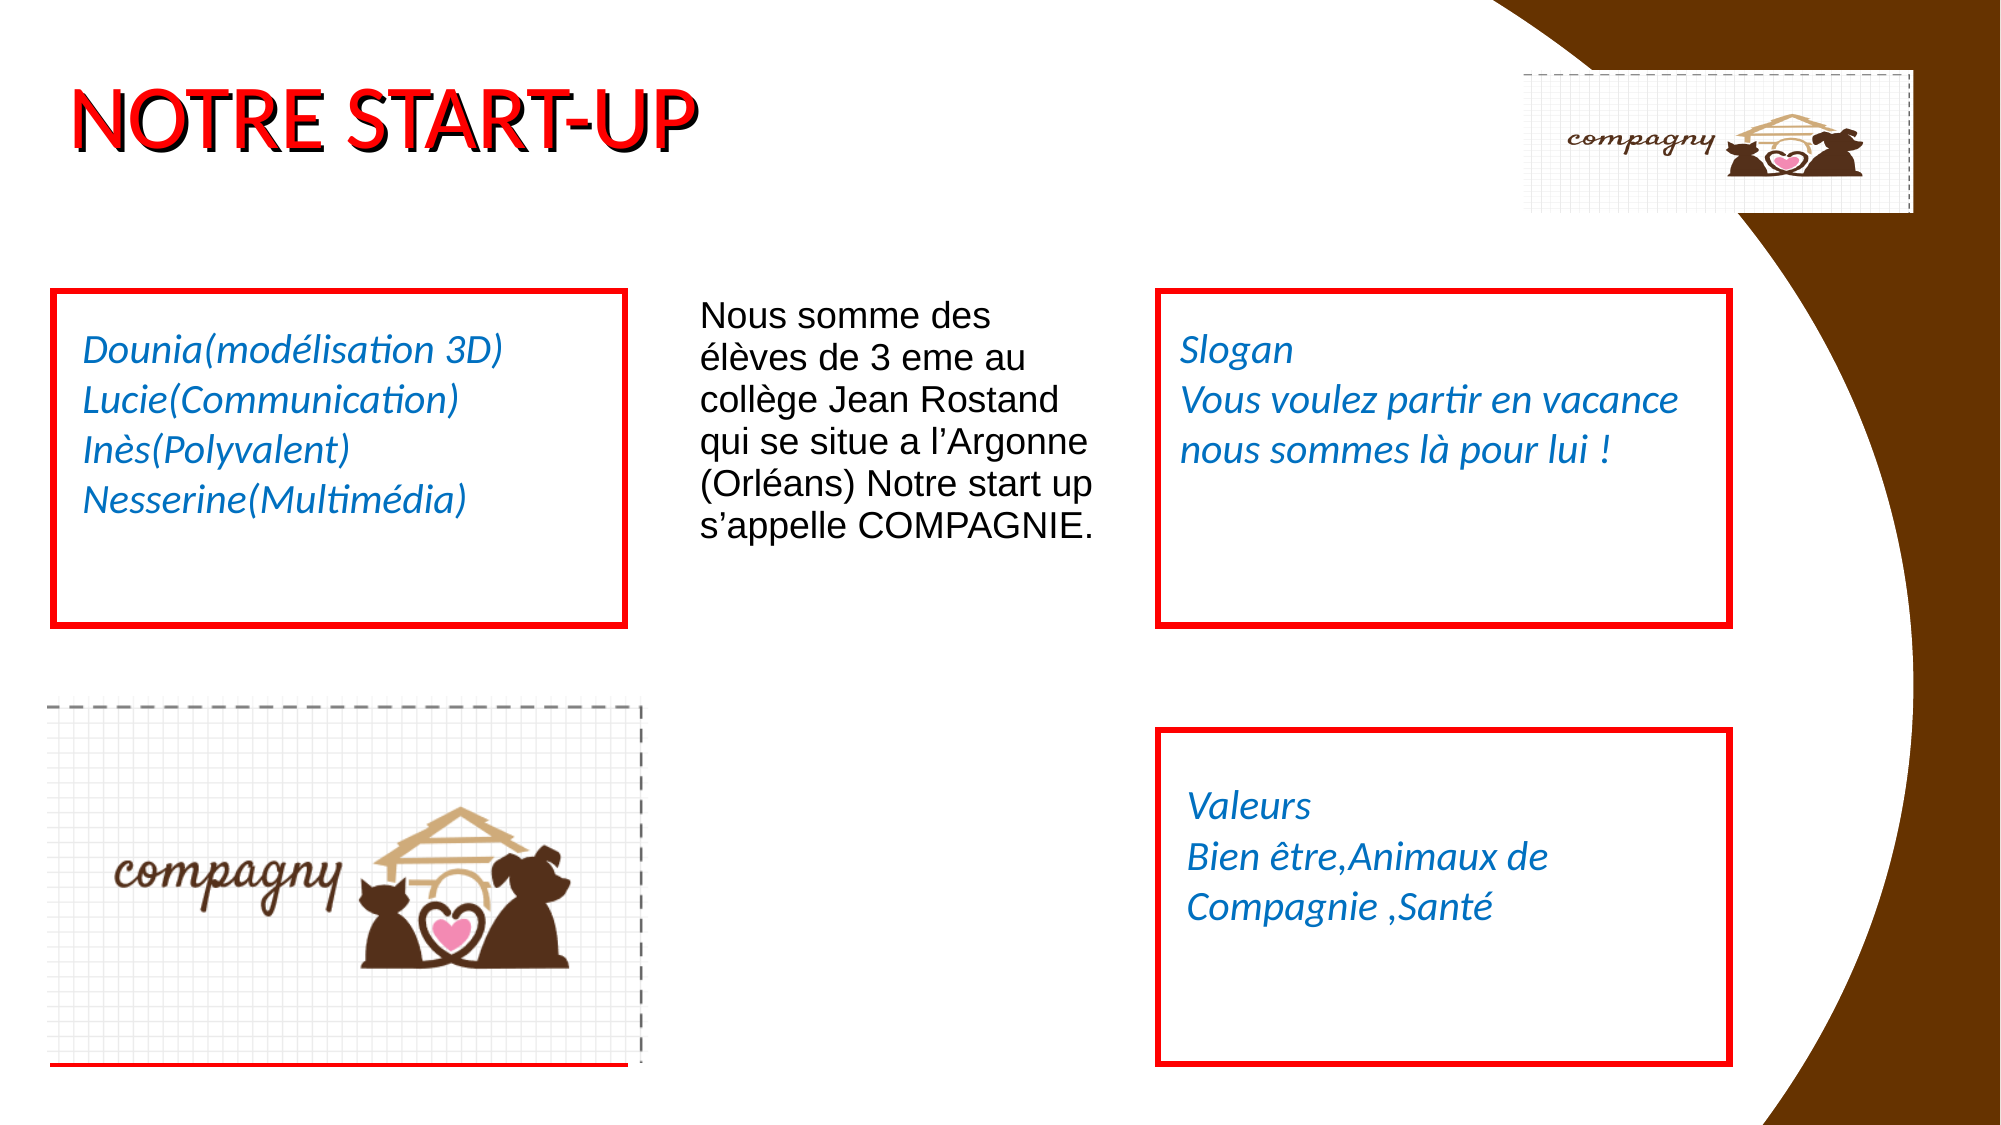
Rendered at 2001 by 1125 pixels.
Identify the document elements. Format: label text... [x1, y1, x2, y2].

text_box Dounia(modélisation 3D) Lucie(Communication) Inès(Polyvalent) Nesserine(Multimédia) [67, 313, 626, 530]
text_box NOTRE START-UP [53, 49, 728, 176]
text_box Valeurs Bien être,Animaux de Compagnie ,Santé [1171, 770, 1730, 936]
text_box Slogan Vous voulez partir en vacance nous sommes là pour lui ! [1164, 313, 1723, 530]
picture [1523, 70, 1914, 213]
picture [47, 696, 649, 1063]
text_box Nous somme des élèves de 3 eme au collège Jean Rostand qui se situe a l’Argonne (Orléans) Notre start up s’appelle COMPAGNIE. [685, 287, 1123, 638]
